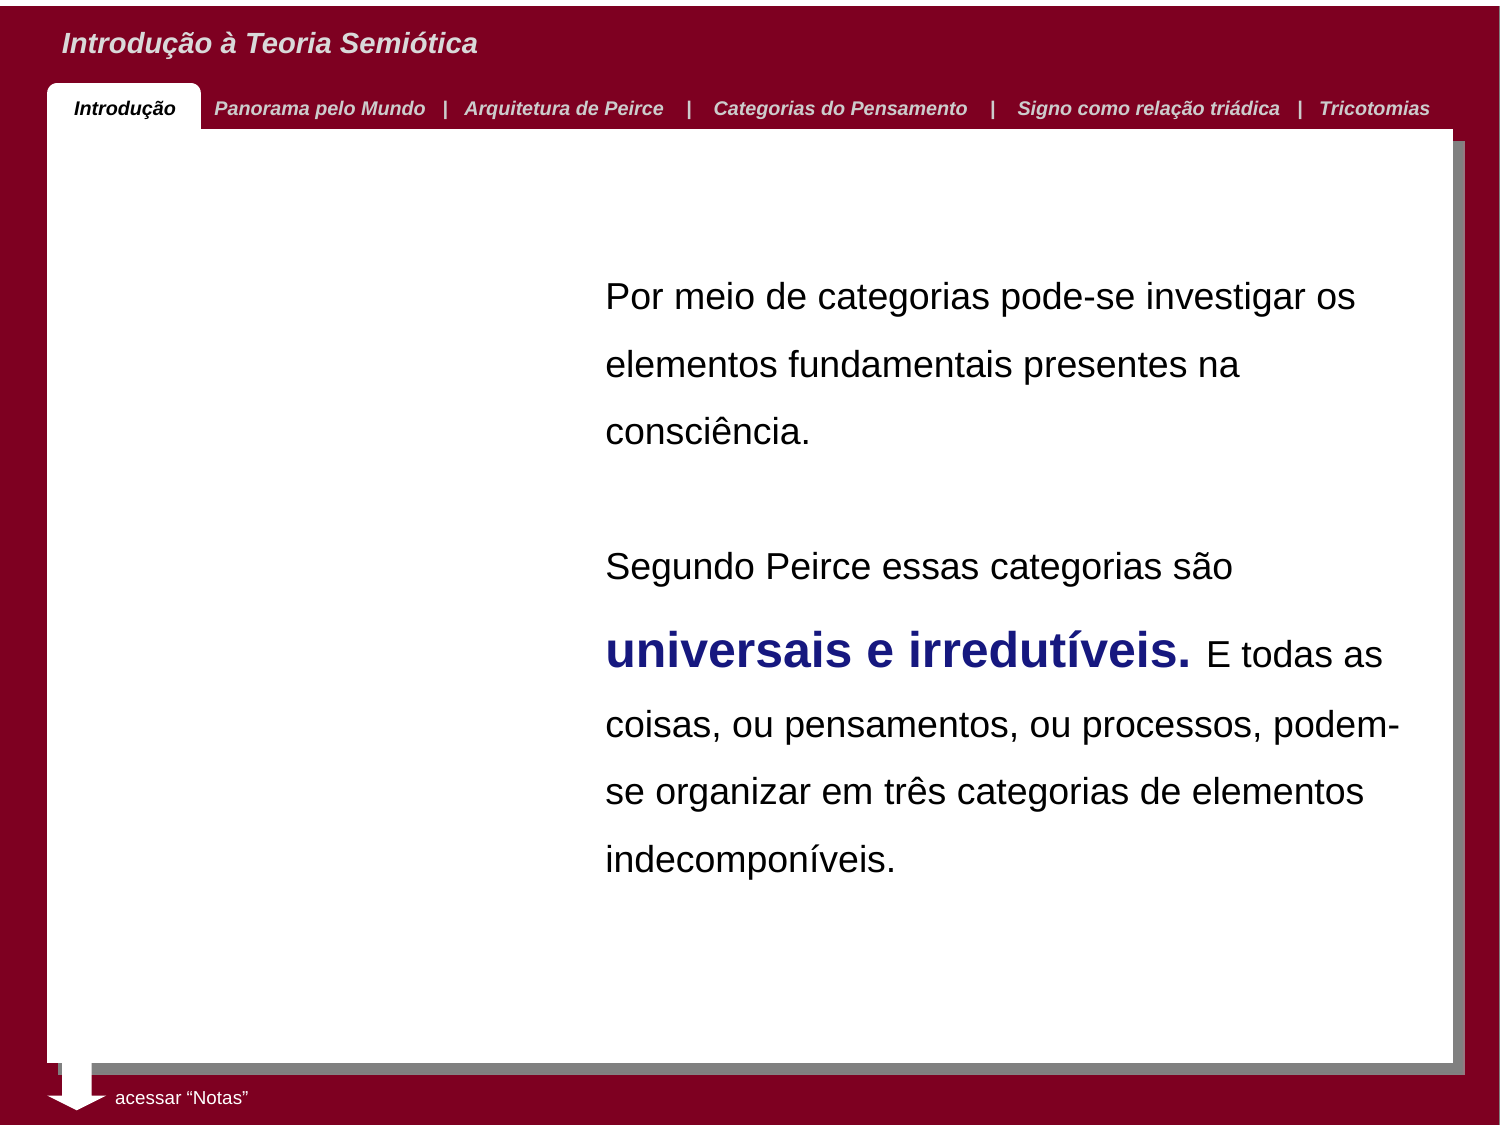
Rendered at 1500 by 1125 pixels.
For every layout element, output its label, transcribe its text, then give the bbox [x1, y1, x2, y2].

text_box [47, 1051, 100, 1111]
text_box acessar “Notas” [100, 1080, 278, 1116]
text_box Por meio de categorias pode-se investigar os elementos fundamentais presentes na consciência. Segundo Peirce essas categorias são universais e irredutíveis. E todas as coisas, ou pensamentos, ou processos, podem-se organizar em três categorias de elementos indecomponíveis. [590, 242, 1430, 925]
